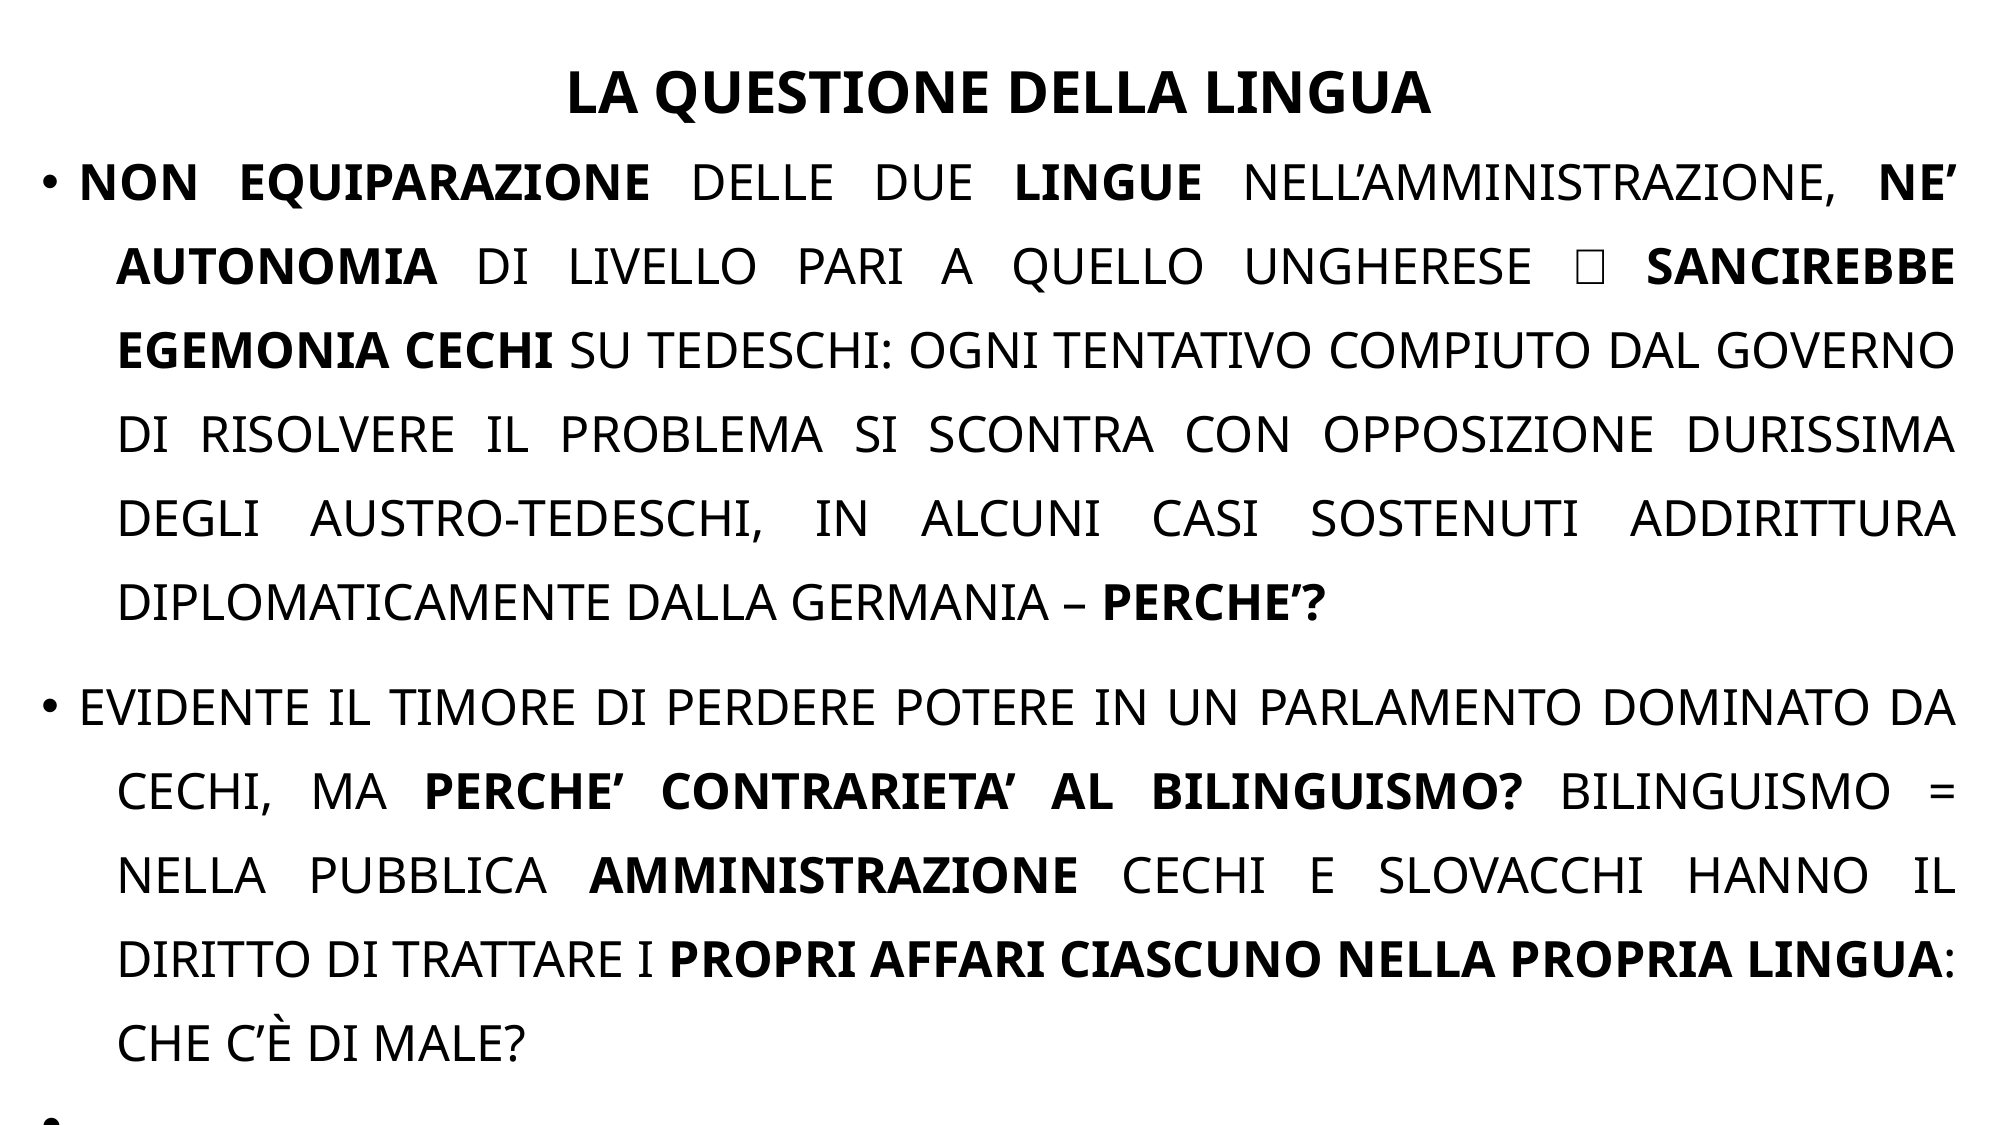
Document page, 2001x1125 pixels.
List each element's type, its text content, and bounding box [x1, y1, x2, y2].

title LA QUESTIONE DELLA LINGUA [136, 55, 1862, 79]
list NON EQUIPARAZIONE DELLE DUE LINGUE NELL’AMMINISTRAZIONE, NE’ AUTONOMIA DI LIVELLO PARI A QUELLO UNGHERESE  SANCIREBBE EGEMONIA CECHI SU TEDESCHI: OGNI TENTATIVO COMPIUTO DAL GOVERNO DI RISOLVERE IL PROBLEMA SI SCONTRA CON OPPOSIZIONE DURISSIMA DEGLI AUSTRO-TEDESCHI, IN ALCUNI CASI SOSTENUTI ADDIRITTURA DIPLOMATICAMENTE DALLA GERMANIA – PERCHE’? EVIDENTE IL TIMORE DI PERDERE POTERE IN UN PARLAMENTO DOMINATO DA CECHI, MA PERCHE’ CONTRARIETA’ AL BILINGUISMO? BILINGUISMO = NELLA PUBBLICA AMMINISTRAZIONE CECHI E SLOVACCHI HANNO IL DIRITTO DI TRATTARE I PROPRI AFFARI CIASCUNO NELLA PROPRIA LINGUA: CHE C’È DI MALE? [26, 119, 1972, 1093]
